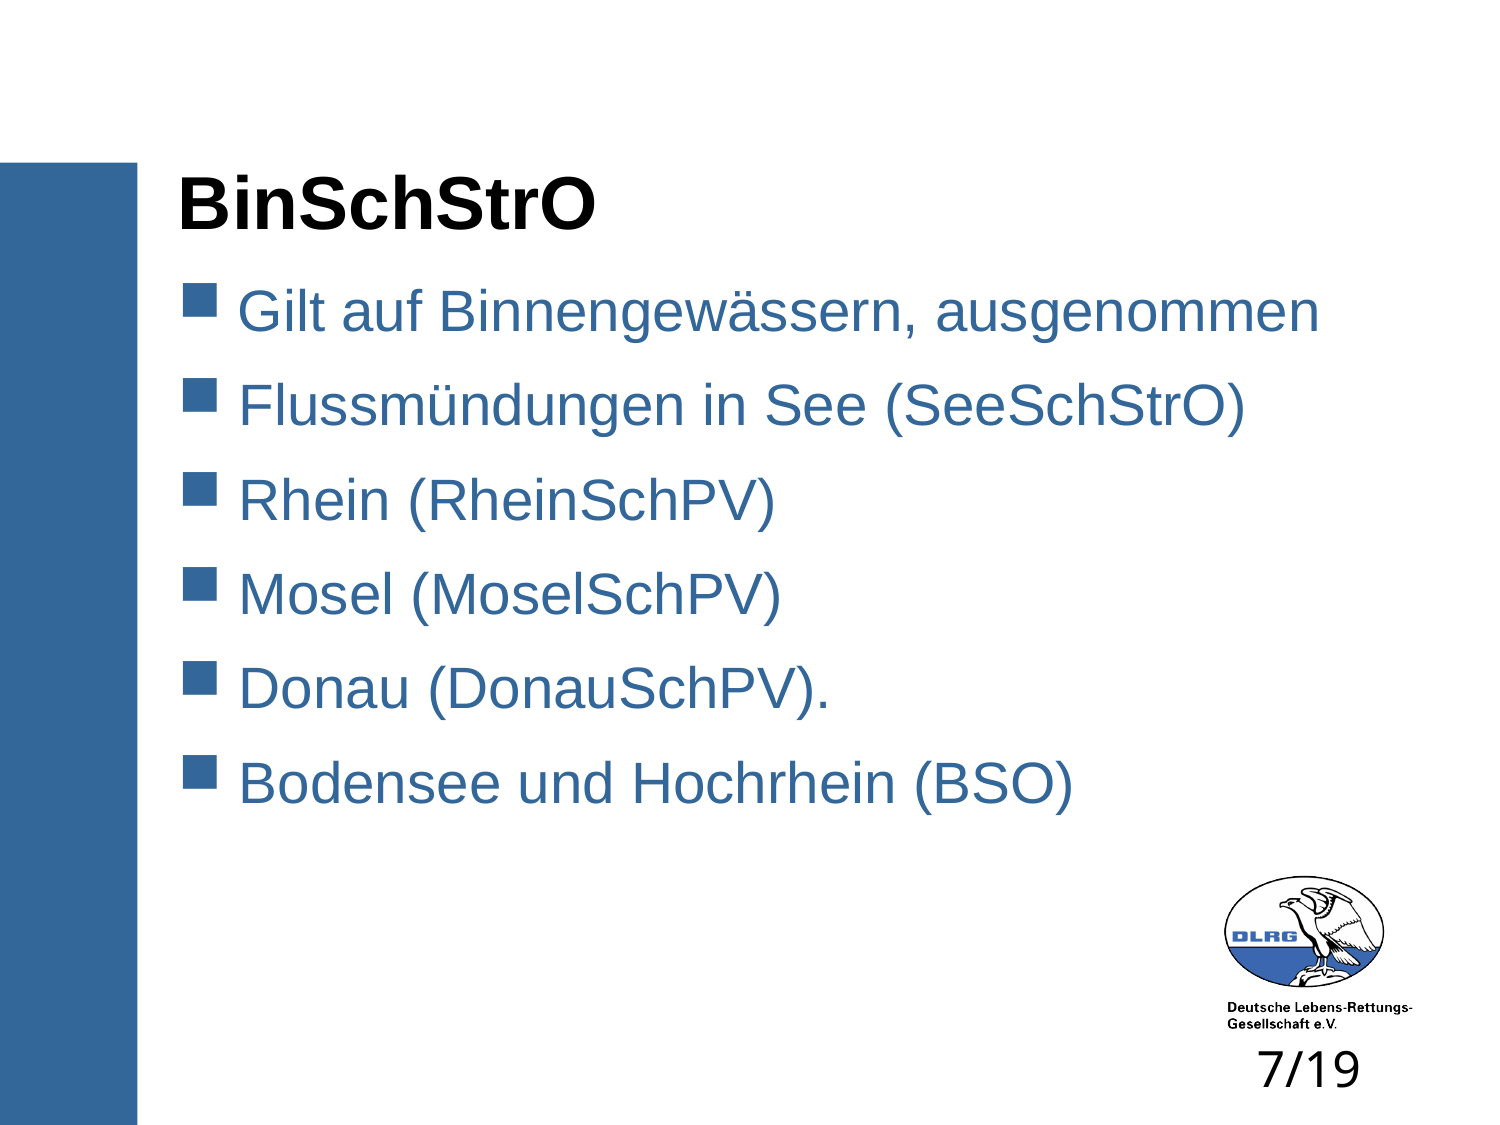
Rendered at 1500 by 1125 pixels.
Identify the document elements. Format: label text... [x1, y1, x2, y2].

text_box Gilt auf Binnengewässern, ausgenommen Flussmündungen in See (SeeSchStrO)‏ Rhein (RheinSchPV)‏ Mosel (MoselSchPV)‏ Donau (DonauSchPV). Bodensee und Hochrhein (BSO) [163, 240, 1454, 913]
picture [1224, 913, 1413, 1030]
text_box <Nummer>/19 [1241, 1030, 1500, 1106]
text_box BinSchStrO [163, 147, 614, 240]
